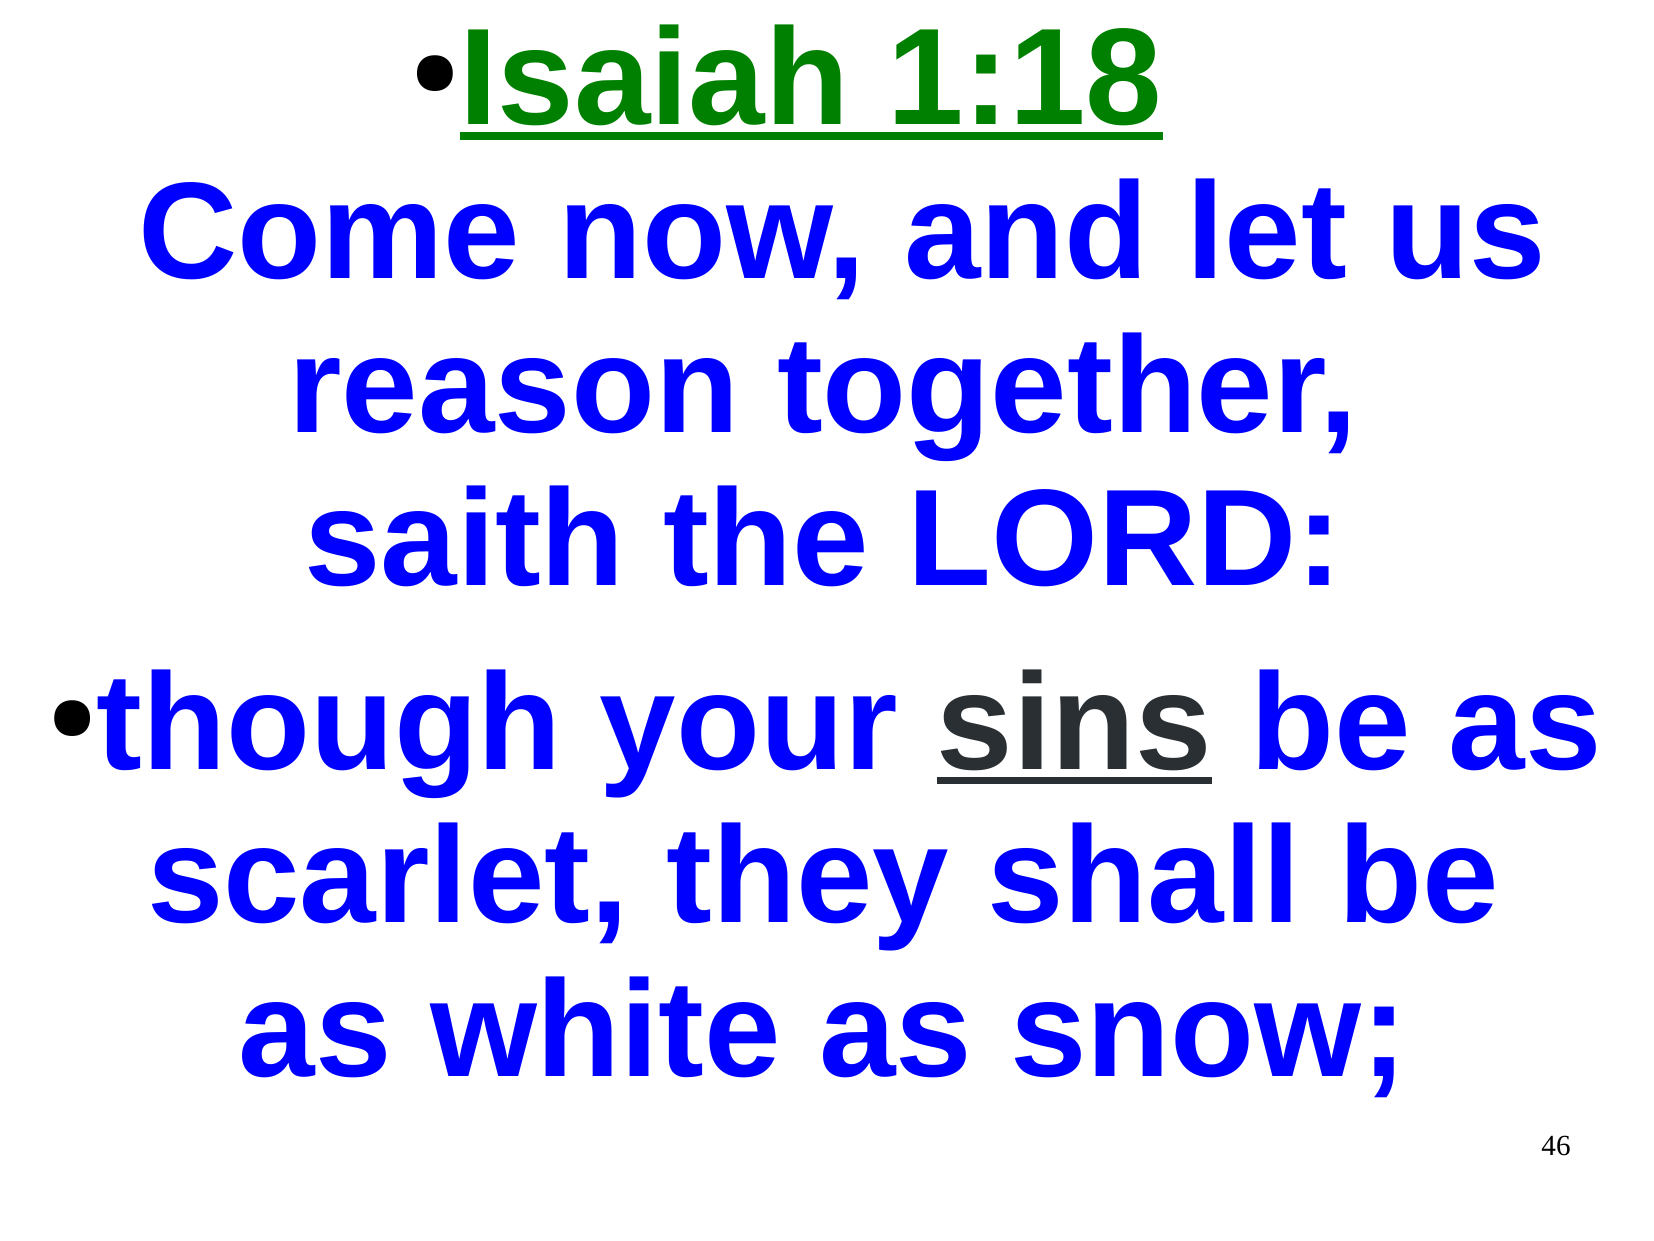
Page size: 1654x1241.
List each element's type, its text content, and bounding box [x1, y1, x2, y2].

list Isaiah 1:18 Come now, and let us reason together, saith the LORD: though your sins be as scarlet, they shall be as white as snow; [0, 0, 1651, 1238]
